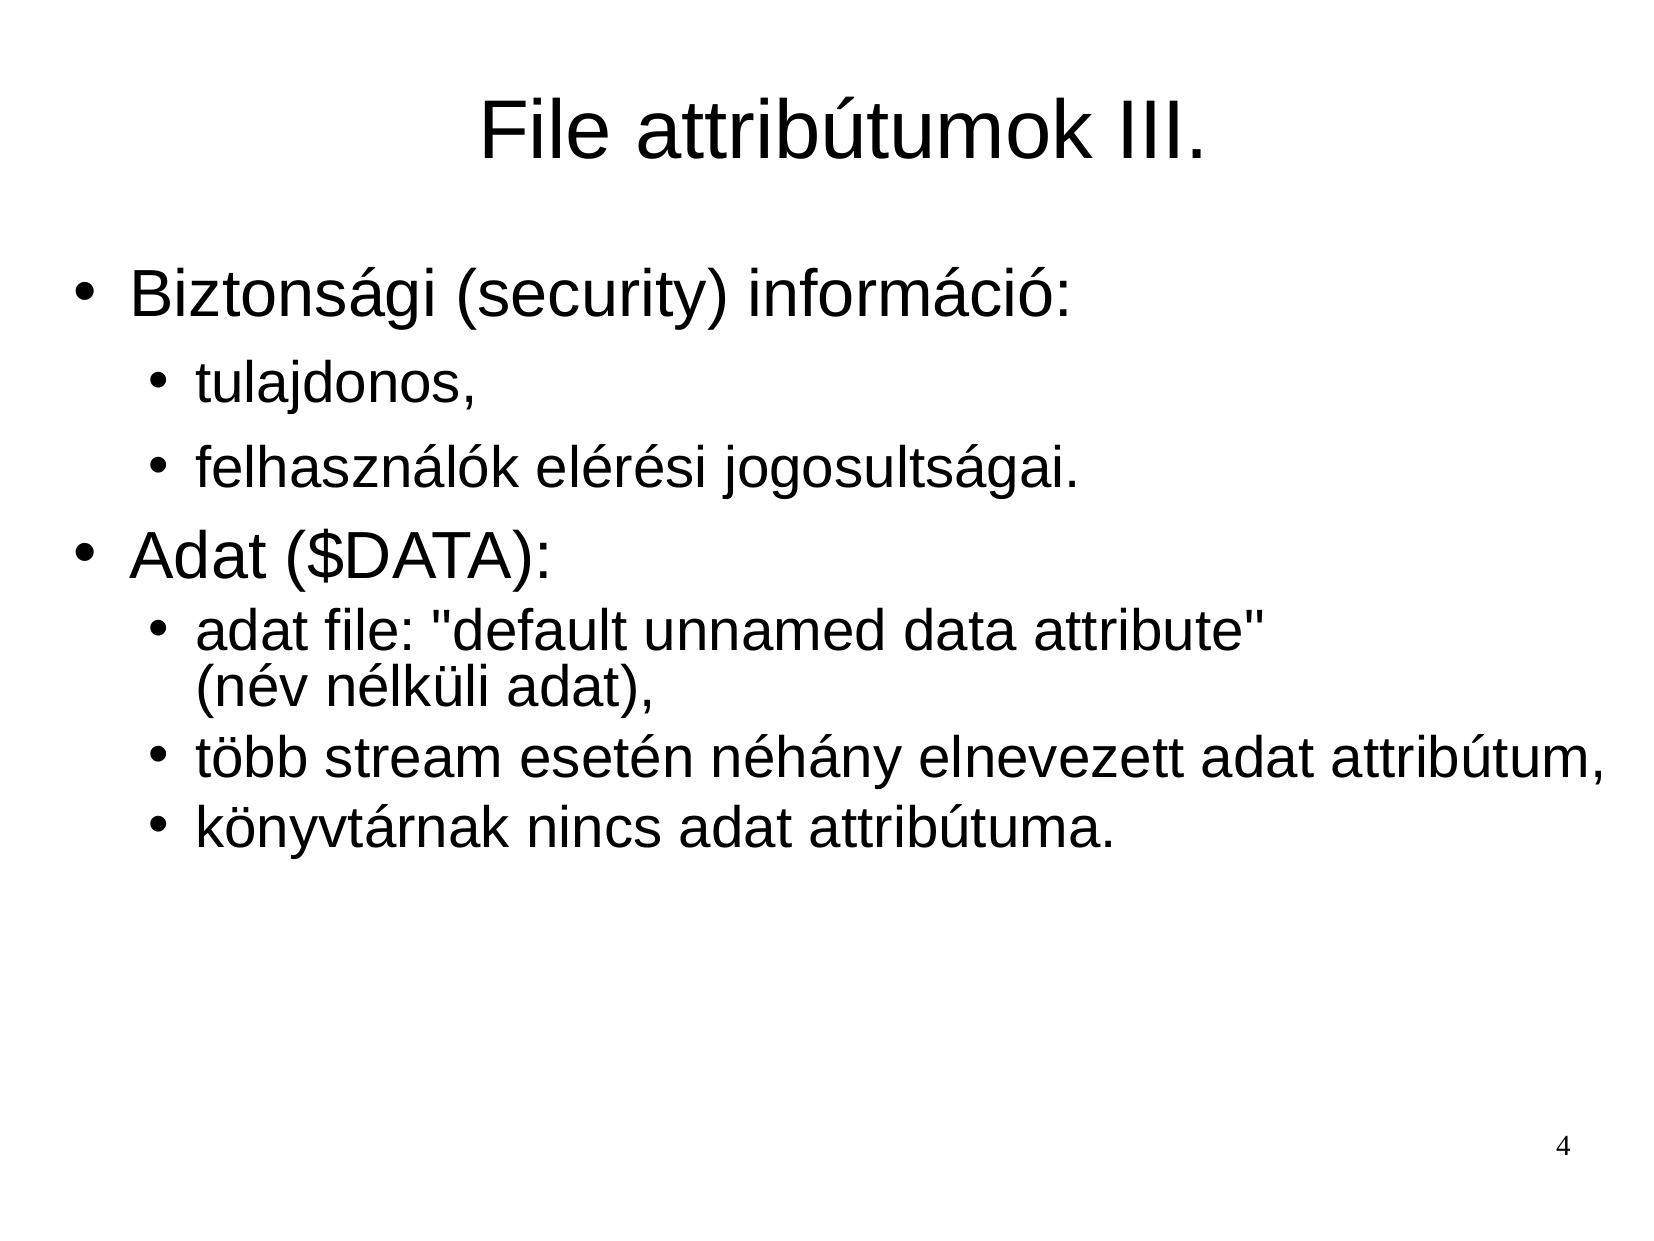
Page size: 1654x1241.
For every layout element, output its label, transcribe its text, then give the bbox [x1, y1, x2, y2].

title File attribútumok III. [123, 60, 1530, 191]
list Biztonsági (security) információ: tulajdonos, felhasználók elérési jogosultságai. Adat ($DATA): adat file: "default unnamed data attribute" (név nélküli adat), több stream esetén néhány elnevezett adat attribútum, könyvtárnak nincs adat attribútuma. [58, 242, 1654, 1194]
